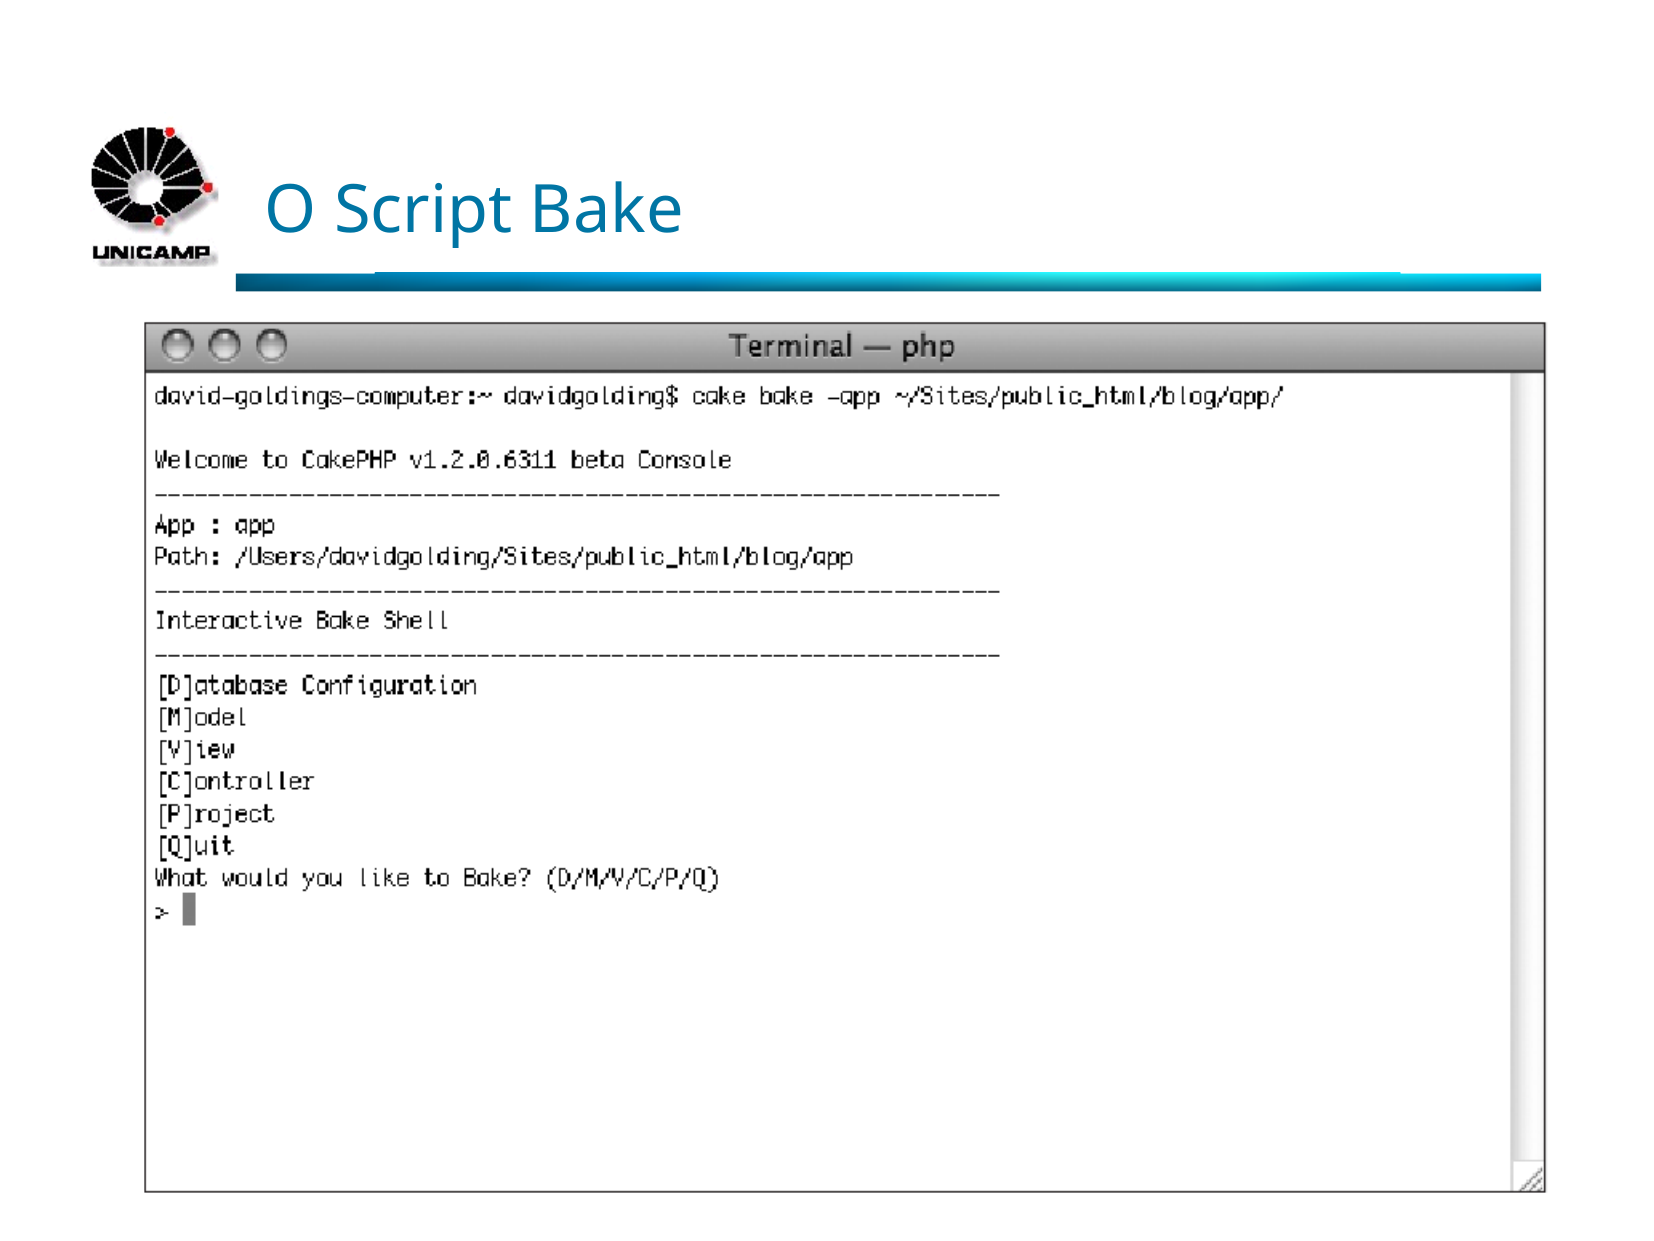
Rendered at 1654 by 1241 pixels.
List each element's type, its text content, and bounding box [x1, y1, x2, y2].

picture [125, 272, 1654, 295]
picture [127, 316, 1565, 1211]
title O Script Bake [264, 42, 1534, 250]
